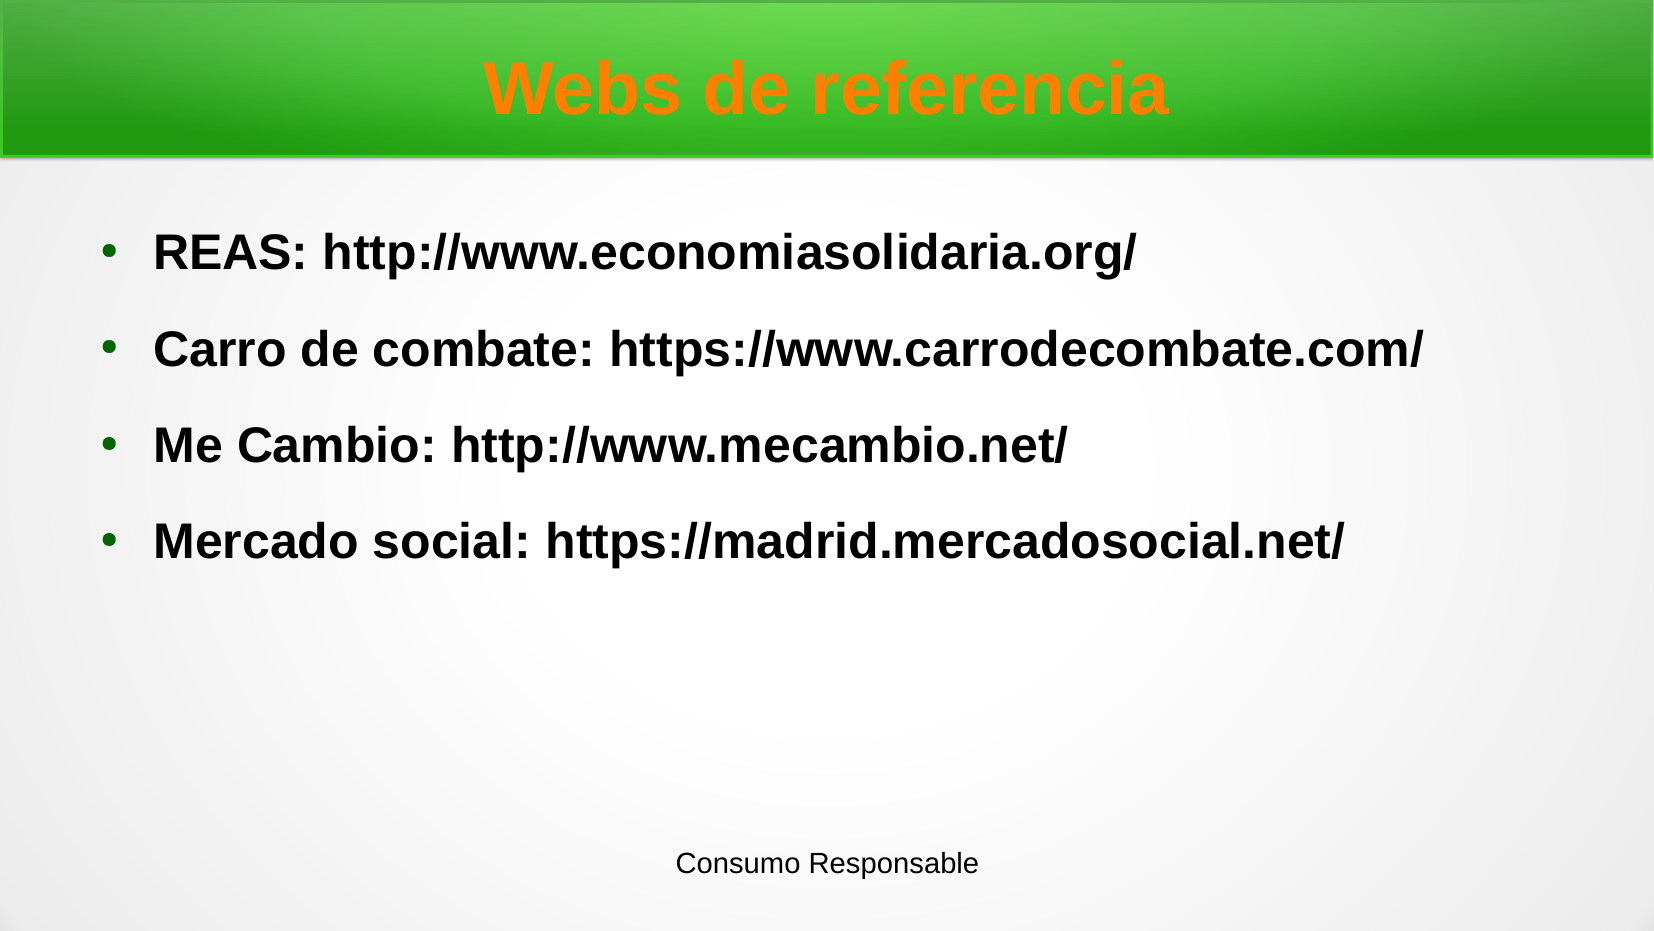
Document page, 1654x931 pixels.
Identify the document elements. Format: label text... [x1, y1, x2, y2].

title Webs de referencia [82, 35, 1571, 142]
list REAS: http://www.economiasolidaria.org/ Carro de combate: https://www.carrodecombate.com/ Me Cambio: http://www.mecambio.net/ Mercado social: https://madrid.mercadosocial.net/ [82, 224, 1607, 815]
